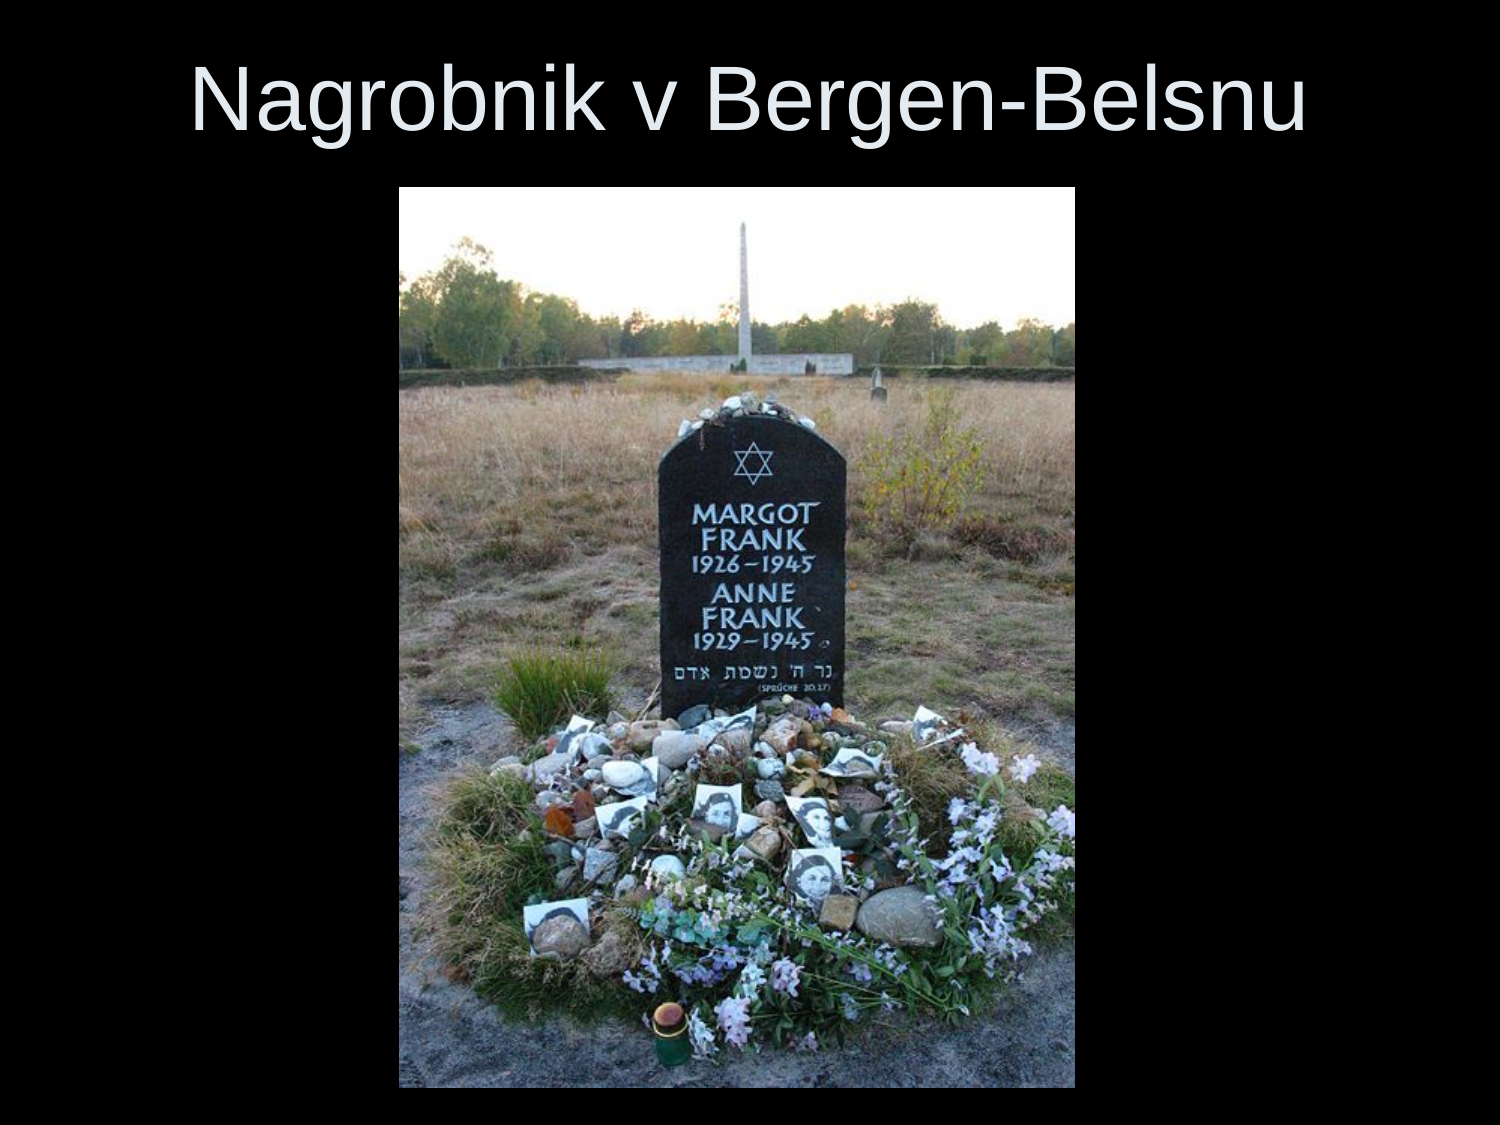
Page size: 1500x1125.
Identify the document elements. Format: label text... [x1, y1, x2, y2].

title Nagrobnik v Bergen-Belsnu [112, 24, 1388, 163]
picture [399, 187, 1075, 1088]
